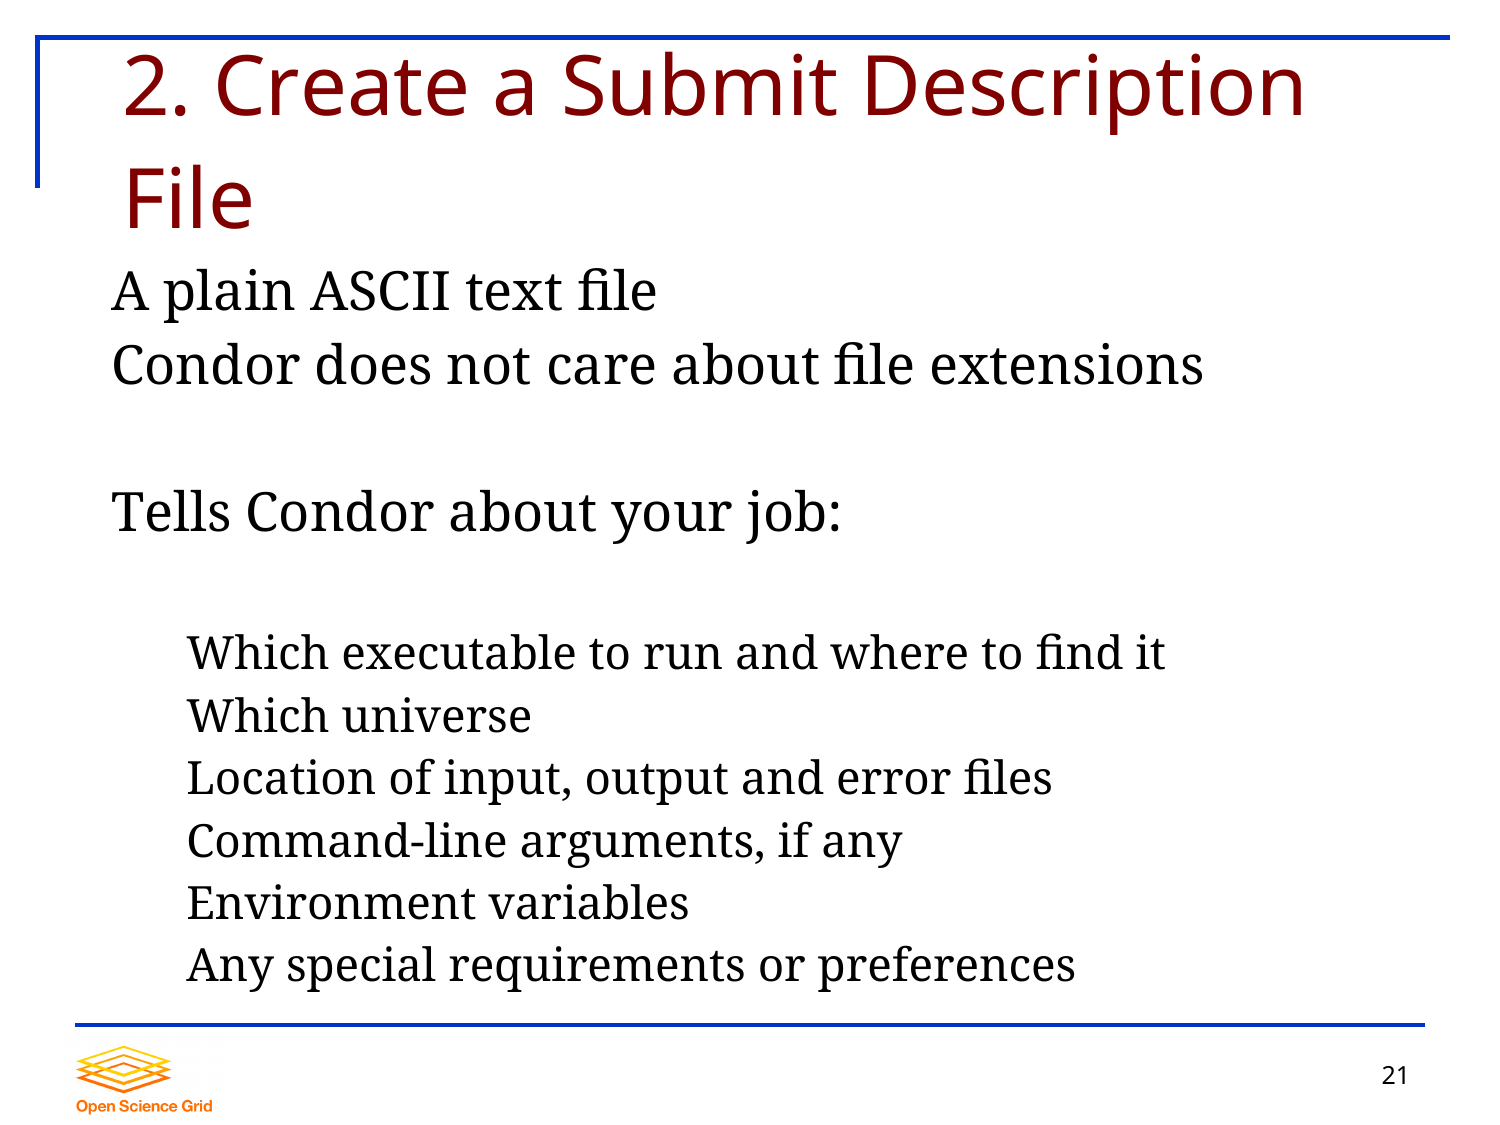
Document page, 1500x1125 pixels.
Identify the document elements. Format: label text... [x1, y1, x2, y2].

list A plain ASCII text file Condor does not care about file extensions Tells Condor about your job: Which executable to run and where to find it Which universe Location of input, output and error files Command-line arguments, if any Environment variables Any special requirements or preferences [96, 255, 1500, 997]
title 2. Create a Submit Description File [107, 13, 1463, 255]
picture [62, 1032, 226, 1125]
